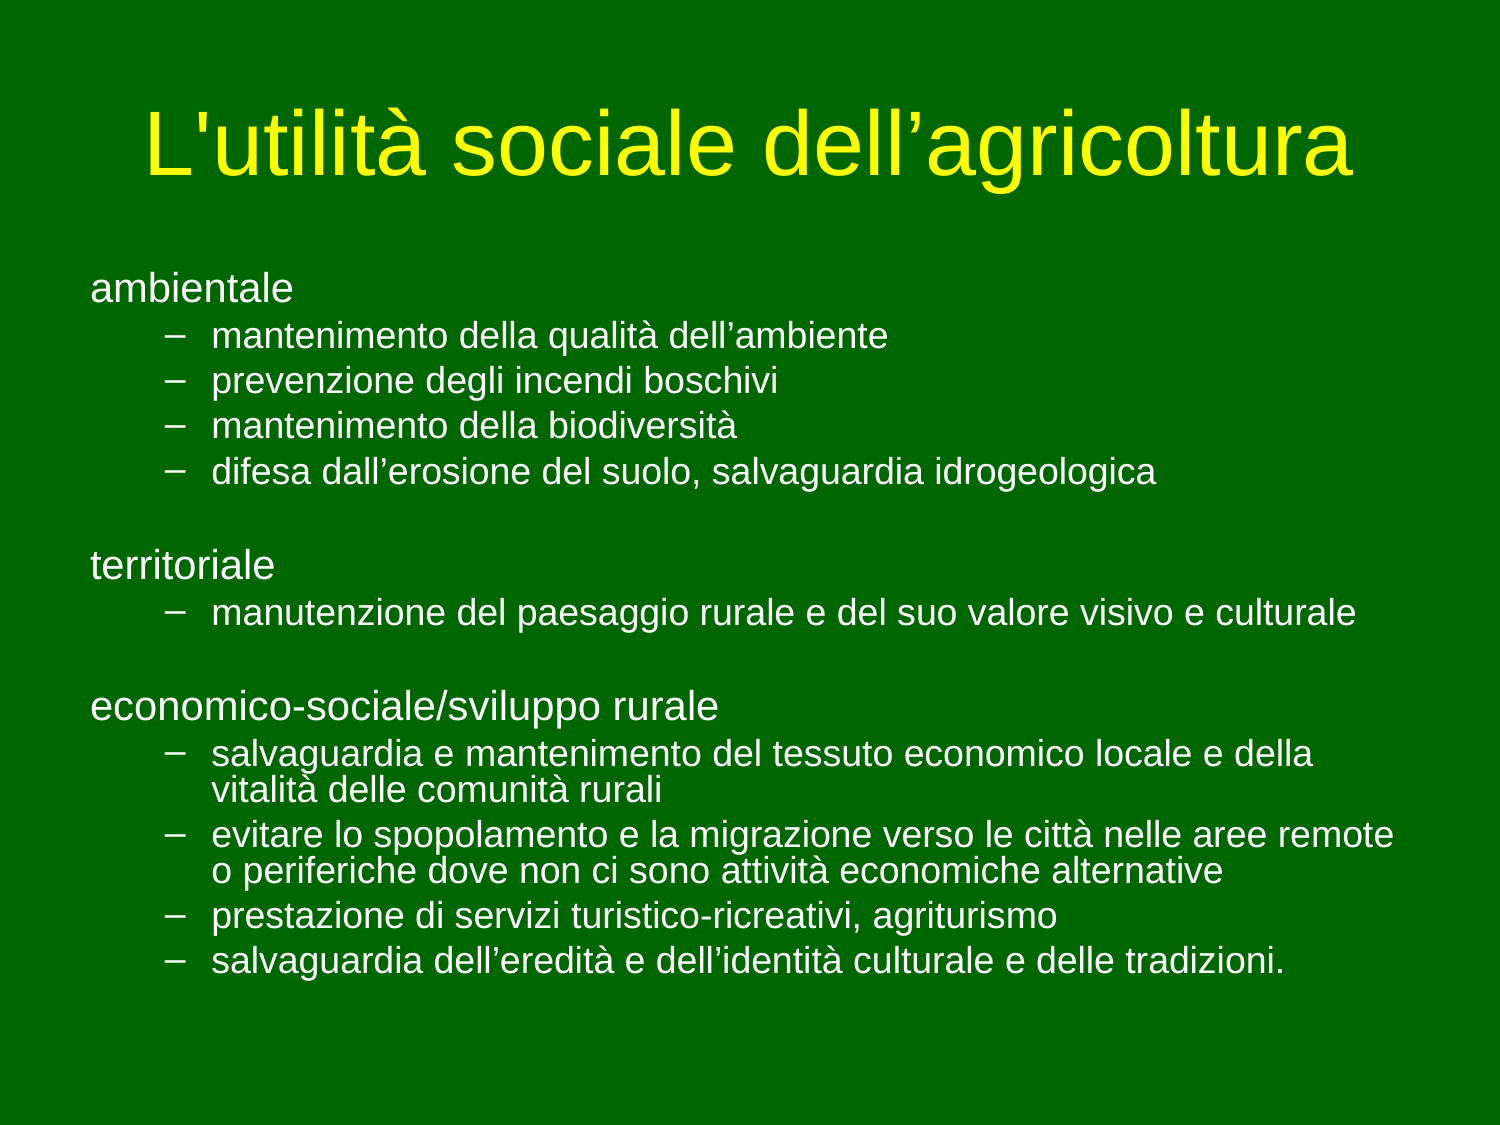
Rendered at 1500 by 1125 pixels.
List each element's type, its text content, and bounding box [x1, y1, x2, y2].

list ambientale mantenimento della qualità dell’ambiente prevenzione degli incendi boschivi mantenimento della biodiversità difesa dall’erosione del suolo, salvaguardia idrogeologica territoriale manutenzione del paesaggio rurale e del suo valore visivo e culturale economico-sociale/sviluppo rurale salvaguardia e mantenimento del tessuto economico locale e della vitalità delle comunità rurali evitare lo spopolamento e la migrazione verso le città nelle aree remote o periferiche dove non ci sono attività economiche alternative prestazione di servizi turistico-ricreativi, agriturismo salvaguardia dell’eredità e dell’identità culturale e delle tradizioni. [75, 262, 1426, 1053]
title L'utilità sociale dell’agricoltura [75, 45, 1426, 233]
